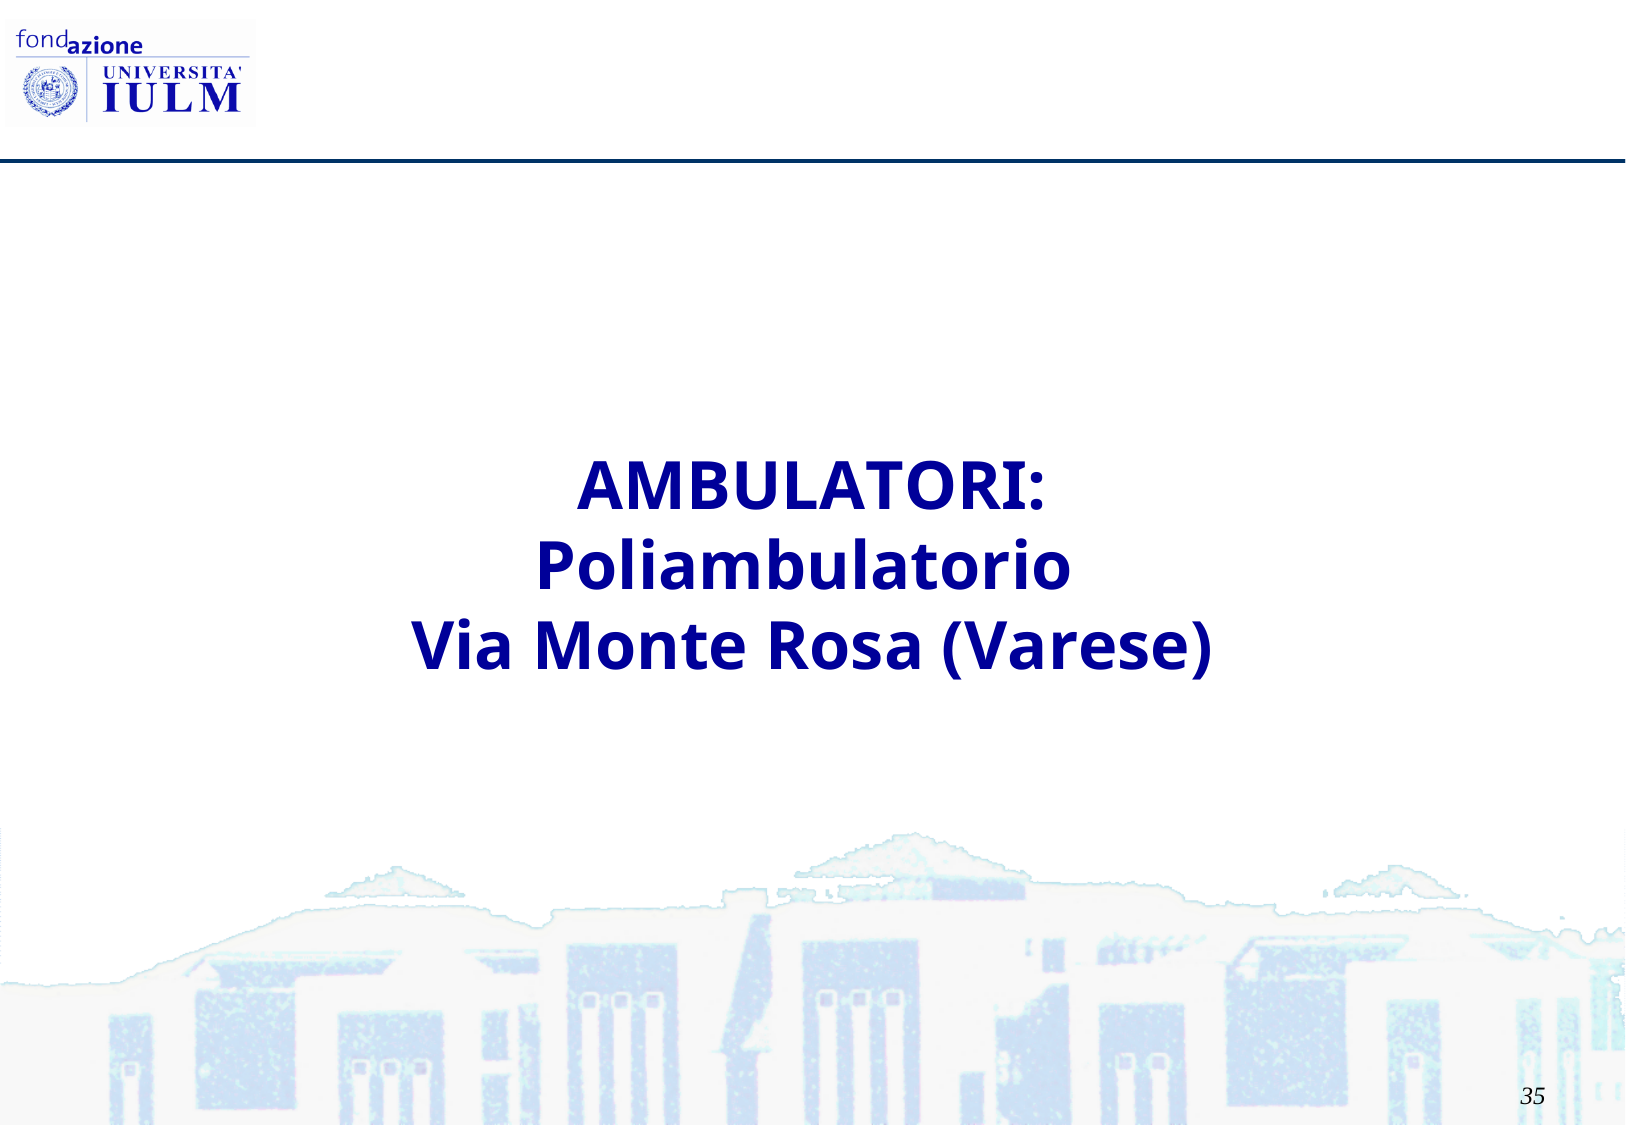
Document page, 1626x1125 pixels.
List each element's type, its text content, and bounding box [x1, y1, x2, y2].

text_box AMBULATORI: Poliambulatorio Via Monte Rosa (Varese) [121, 469, 1504, 657]
picture [5, 19, 256, 127]
